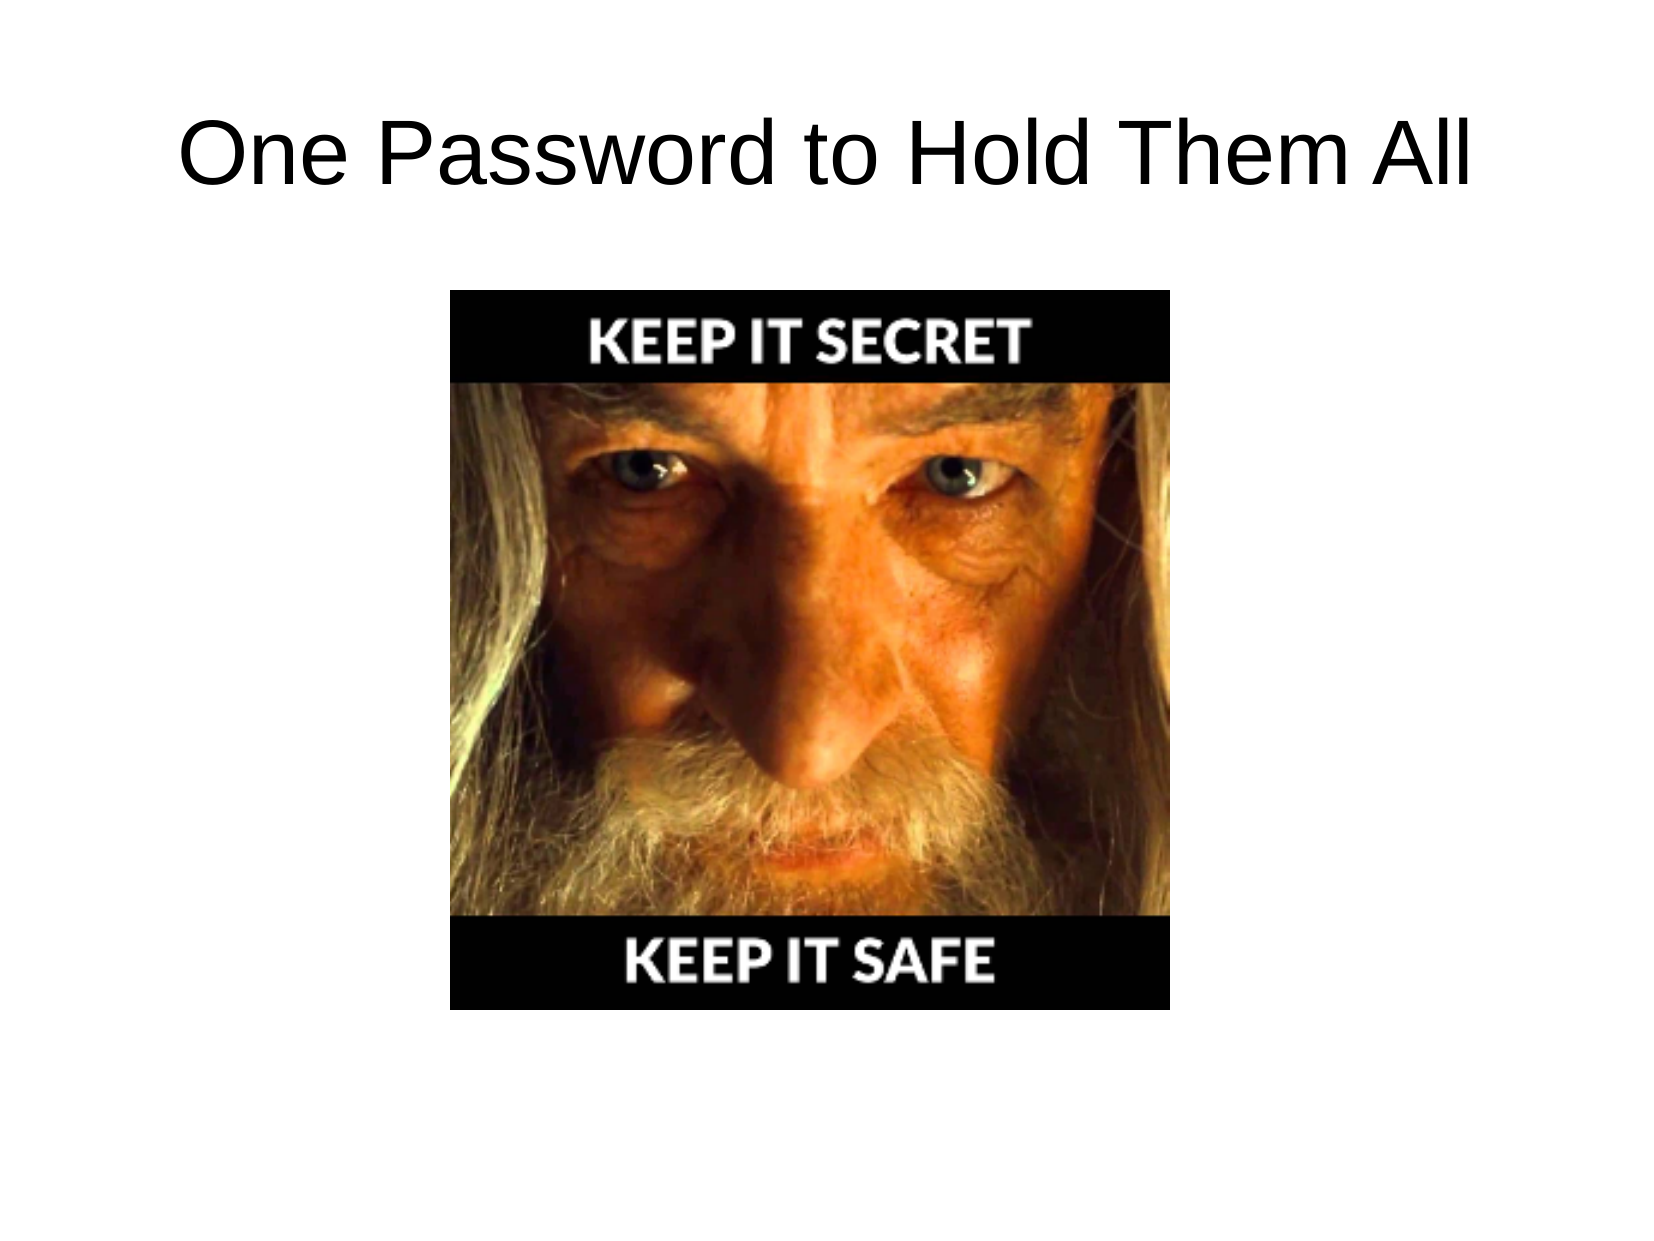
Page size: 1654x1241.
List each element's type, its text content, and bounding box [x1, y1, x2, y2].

title One Password to Hold Them All [82, 49, 1571, 257]
picture [450, 290, 1170, 1010]
